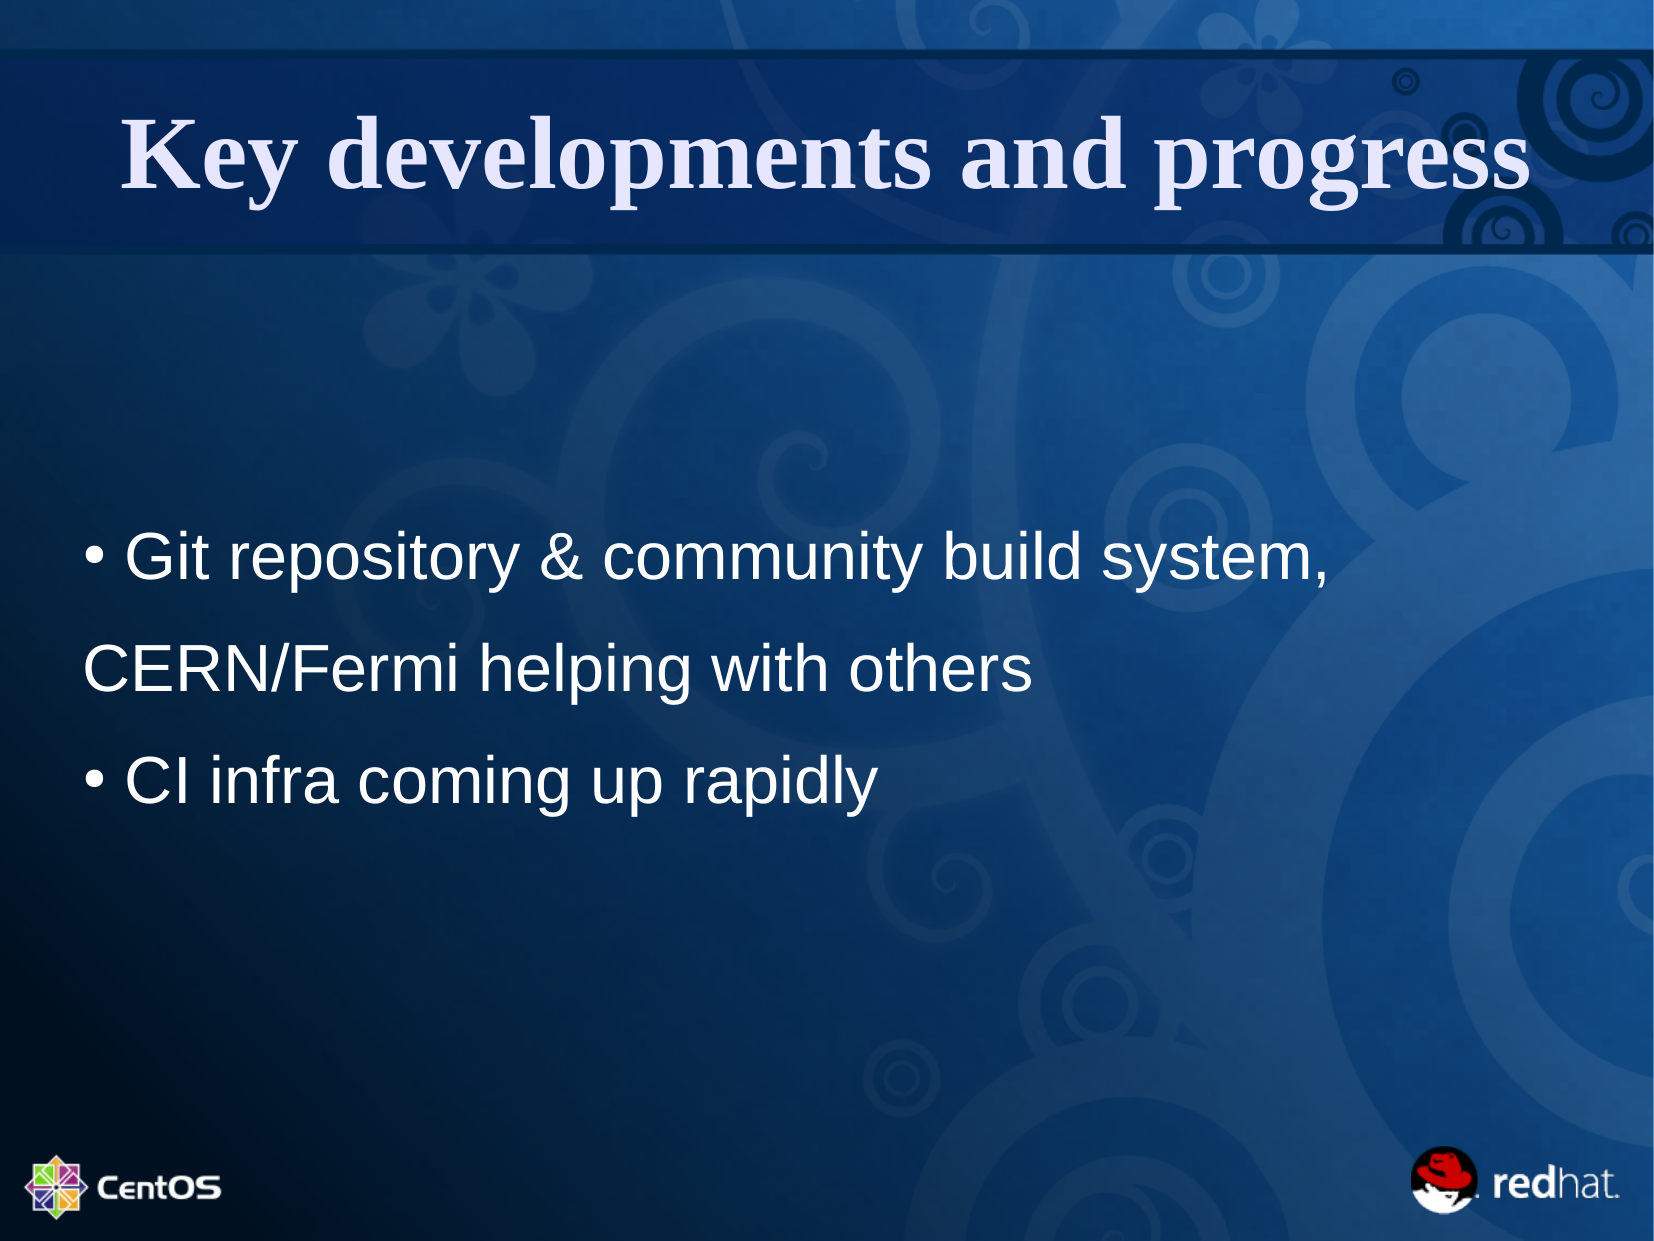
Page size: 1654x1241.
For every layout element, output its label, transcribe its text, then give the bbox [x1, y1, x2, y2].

picture [0, 0, 1654, 1241]
title Key developments and progress [82, 49, 1571, 257]
subtitle Git repository & community build system, CERN/Fermi helping with others CI infra coming up rapidly [82, 290, 1571, 1010]
